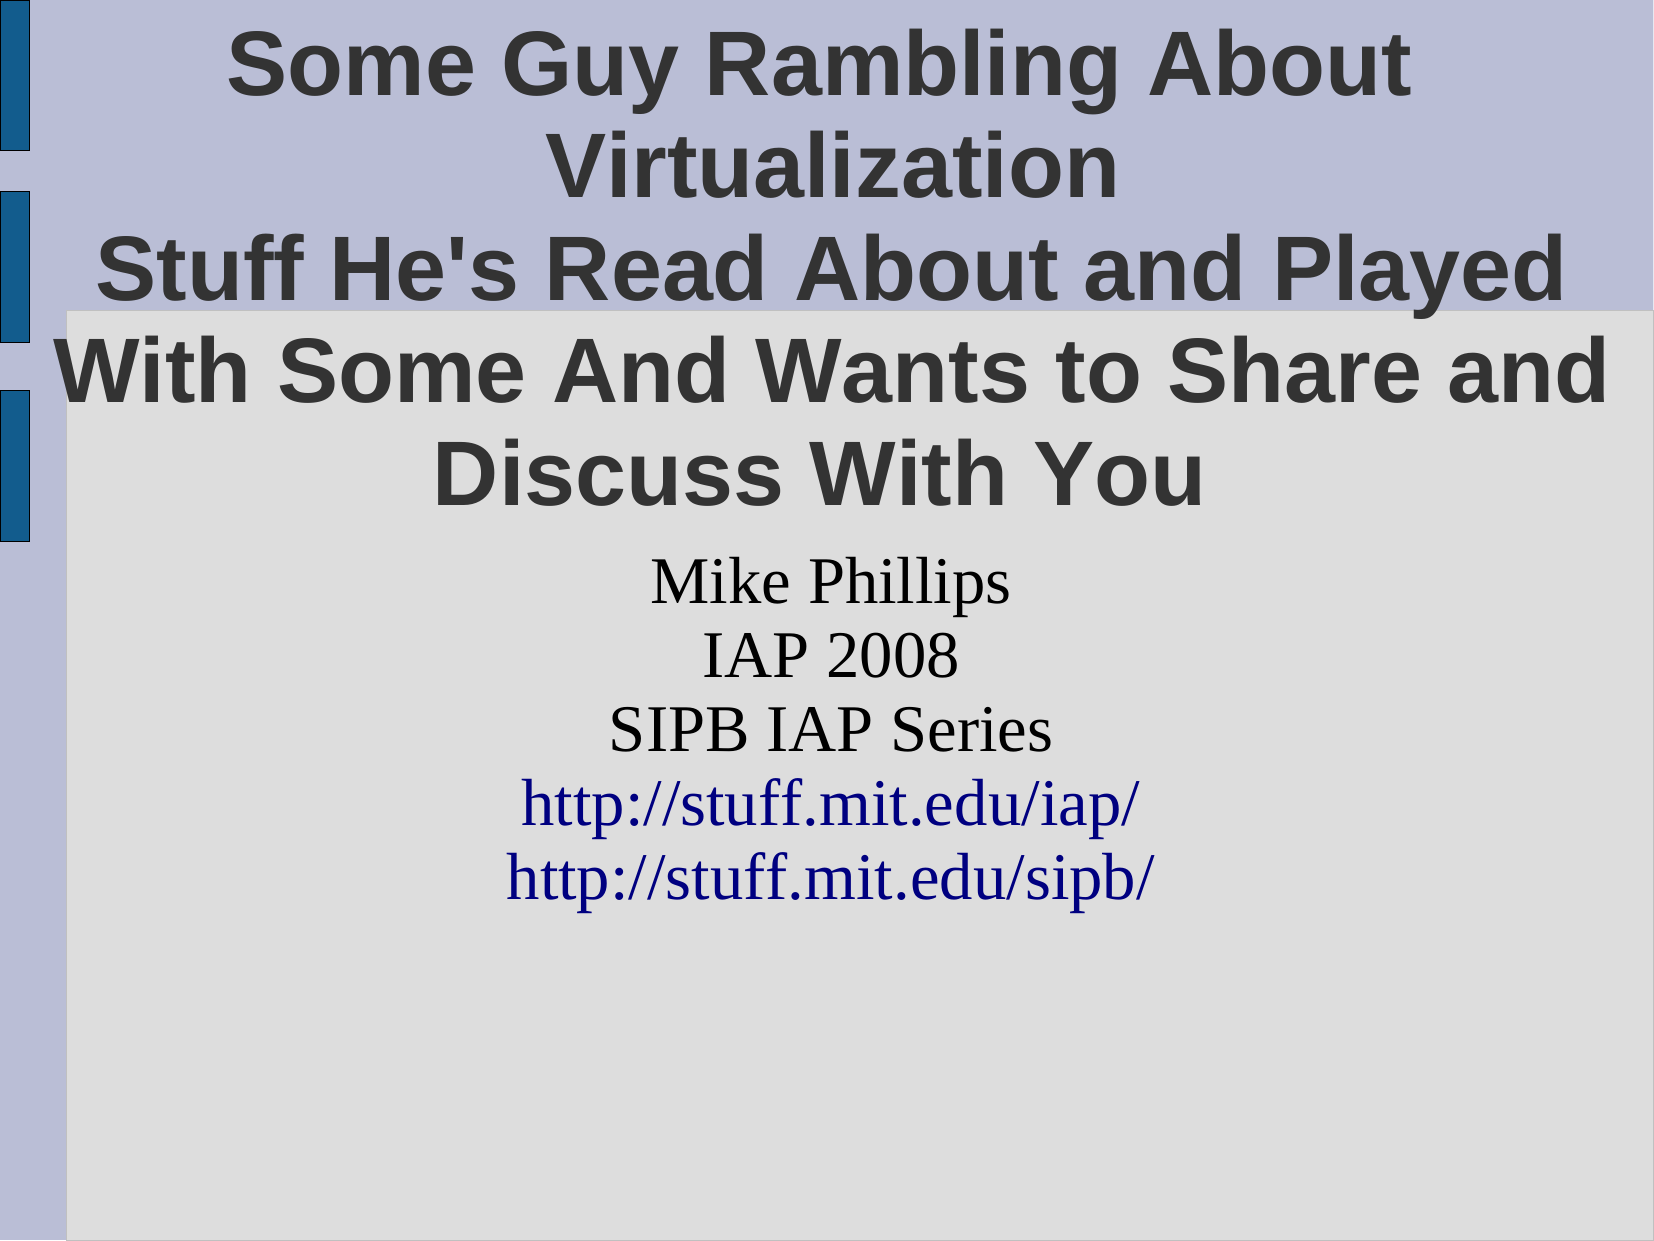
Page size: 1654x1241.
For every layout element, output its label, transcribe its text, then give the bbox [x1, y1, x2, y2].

title Some Guy Rambling About Virtualization Stuff He's Read About and Played With Some And Wants to Share and Discuss With You [53, 12, 1613, 526]
subtitle Mike Phillips IAP 2008 SIPB IAP Series http://stuff.mit.edu/iap/ http://stuff.mit.edu/sipb/ [125, 375, 1538, 1157]
